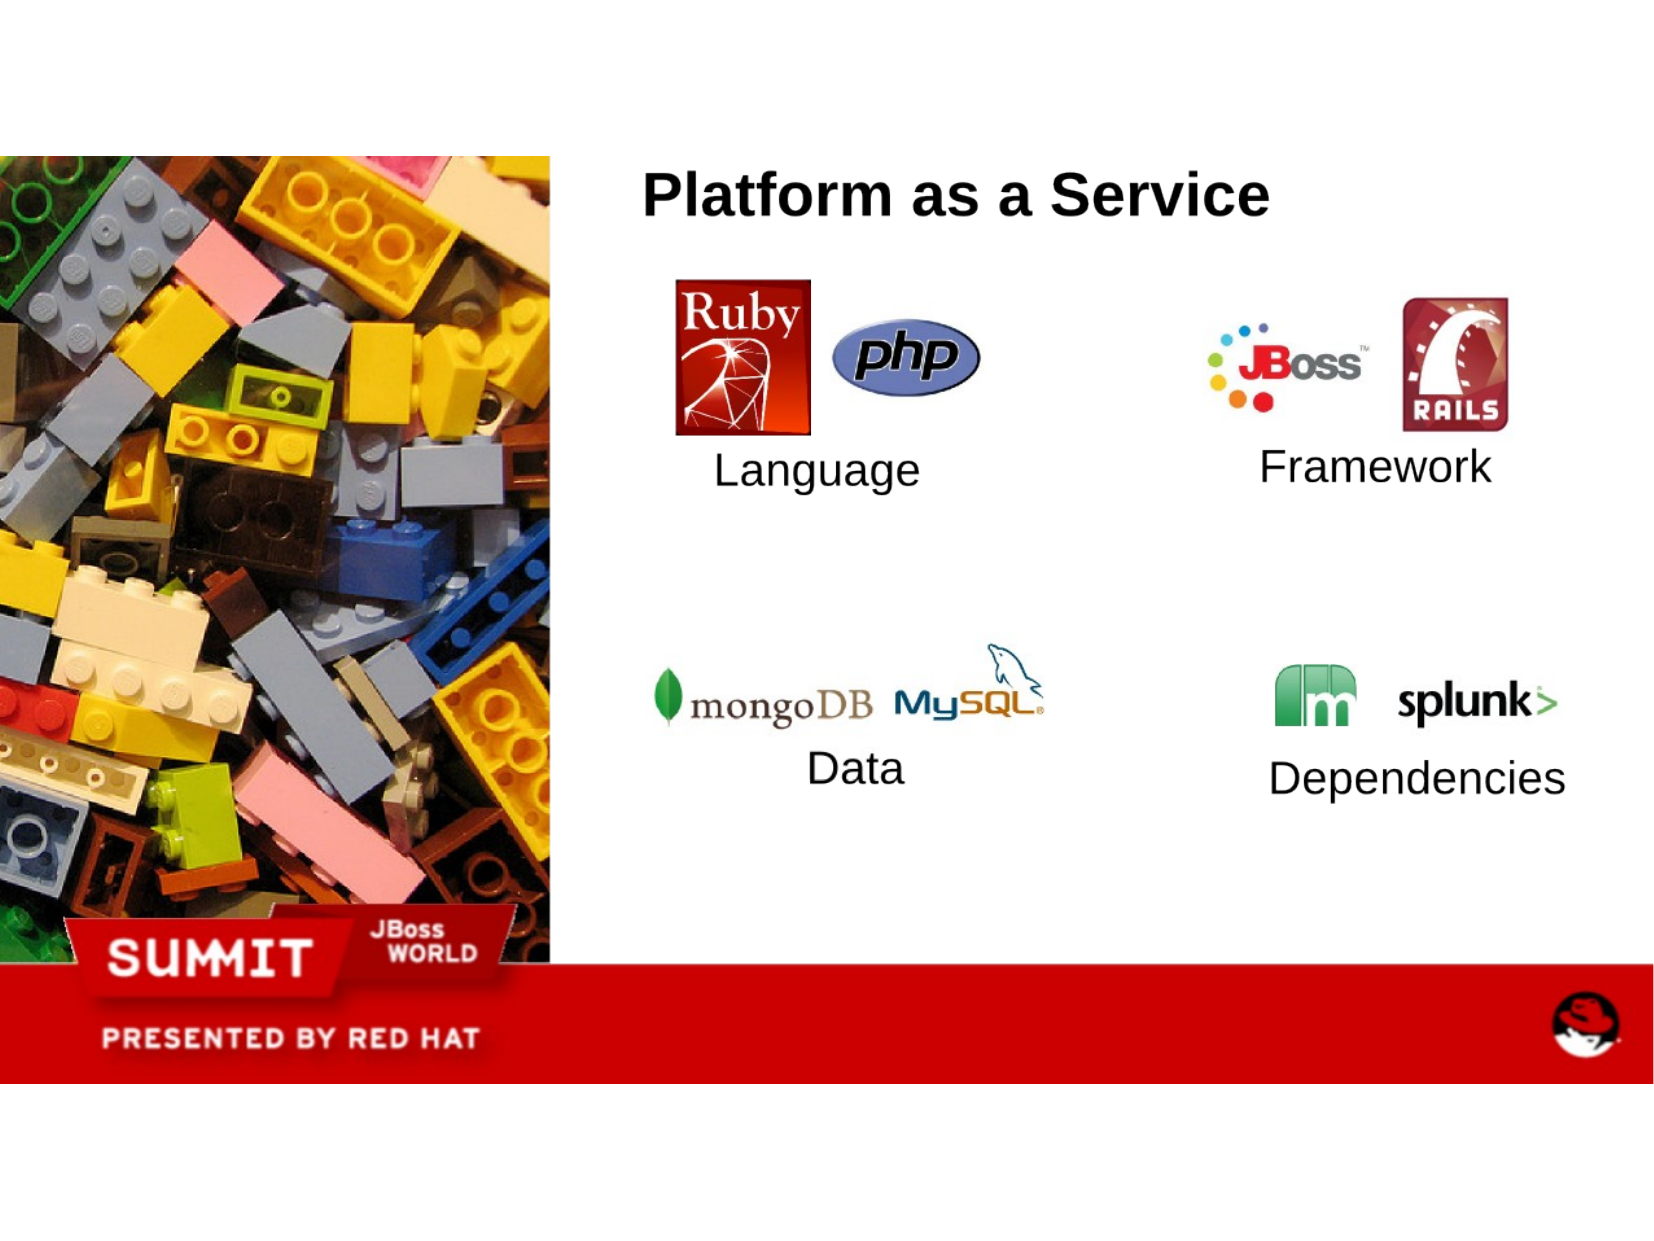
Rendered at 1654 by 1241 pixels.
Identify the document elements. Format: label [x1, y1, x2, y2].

picture [0, 156, 1654, 1084]
